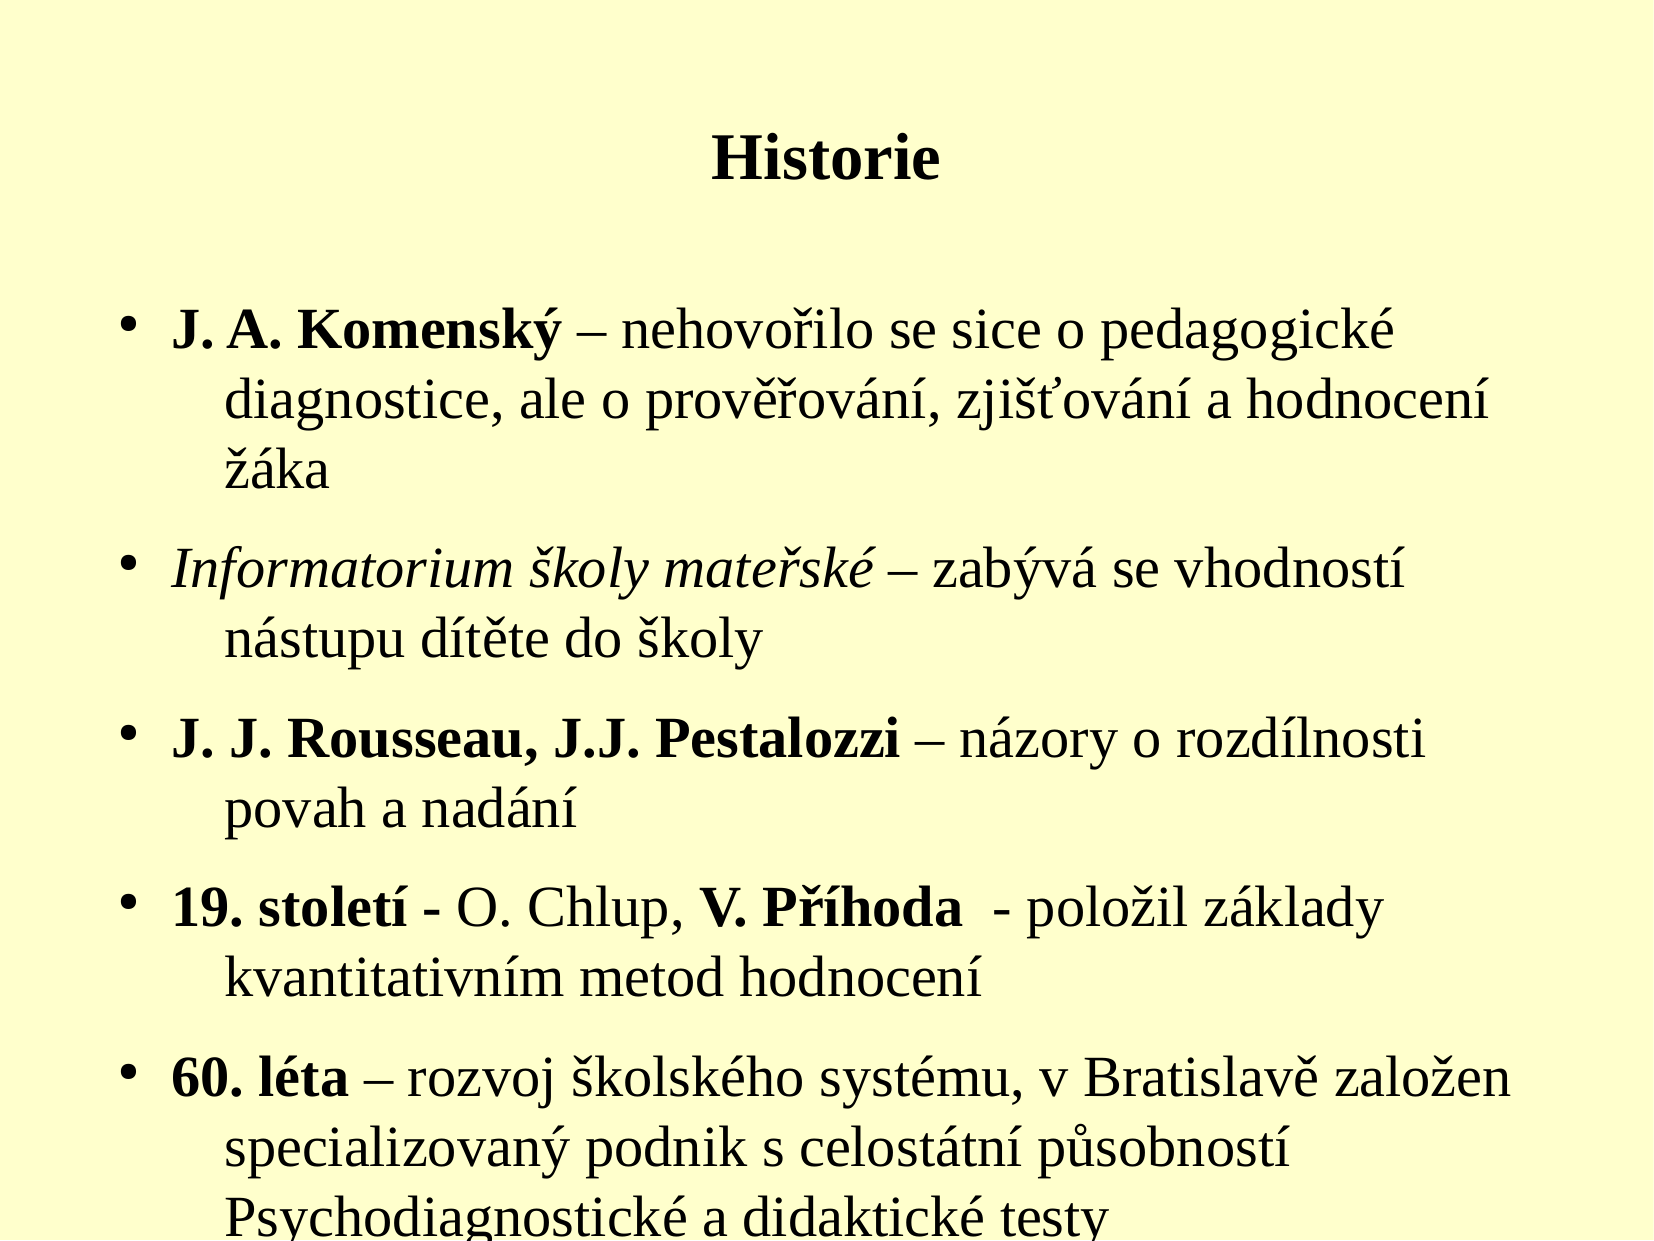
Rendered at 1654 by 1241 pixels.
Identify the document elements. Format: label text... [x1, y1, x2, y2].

list J. A. Komenský – nehovořilo se sice o pedagogické diagnostice, ale o prověřování, zjišťování a hodnocení žáka Informatorium školy mateřské – zabývá se vhodností nástupu dítěte do školy J. J. Rousseau, J.J. Pestalozzi – názory o rozdílnosti povah a nadání 19. století - O. Chlup, V. Příhoda - položil základy kvantitativním metod hodnocení 60. léta – rozvoj školského systému, v Bratislavě založen specializovaný podnik s celostátní působností Psychodiagnostické a didaktické testy [82, 290, 1571, 1228]
title Historie [82, 49, 1571, 257]
